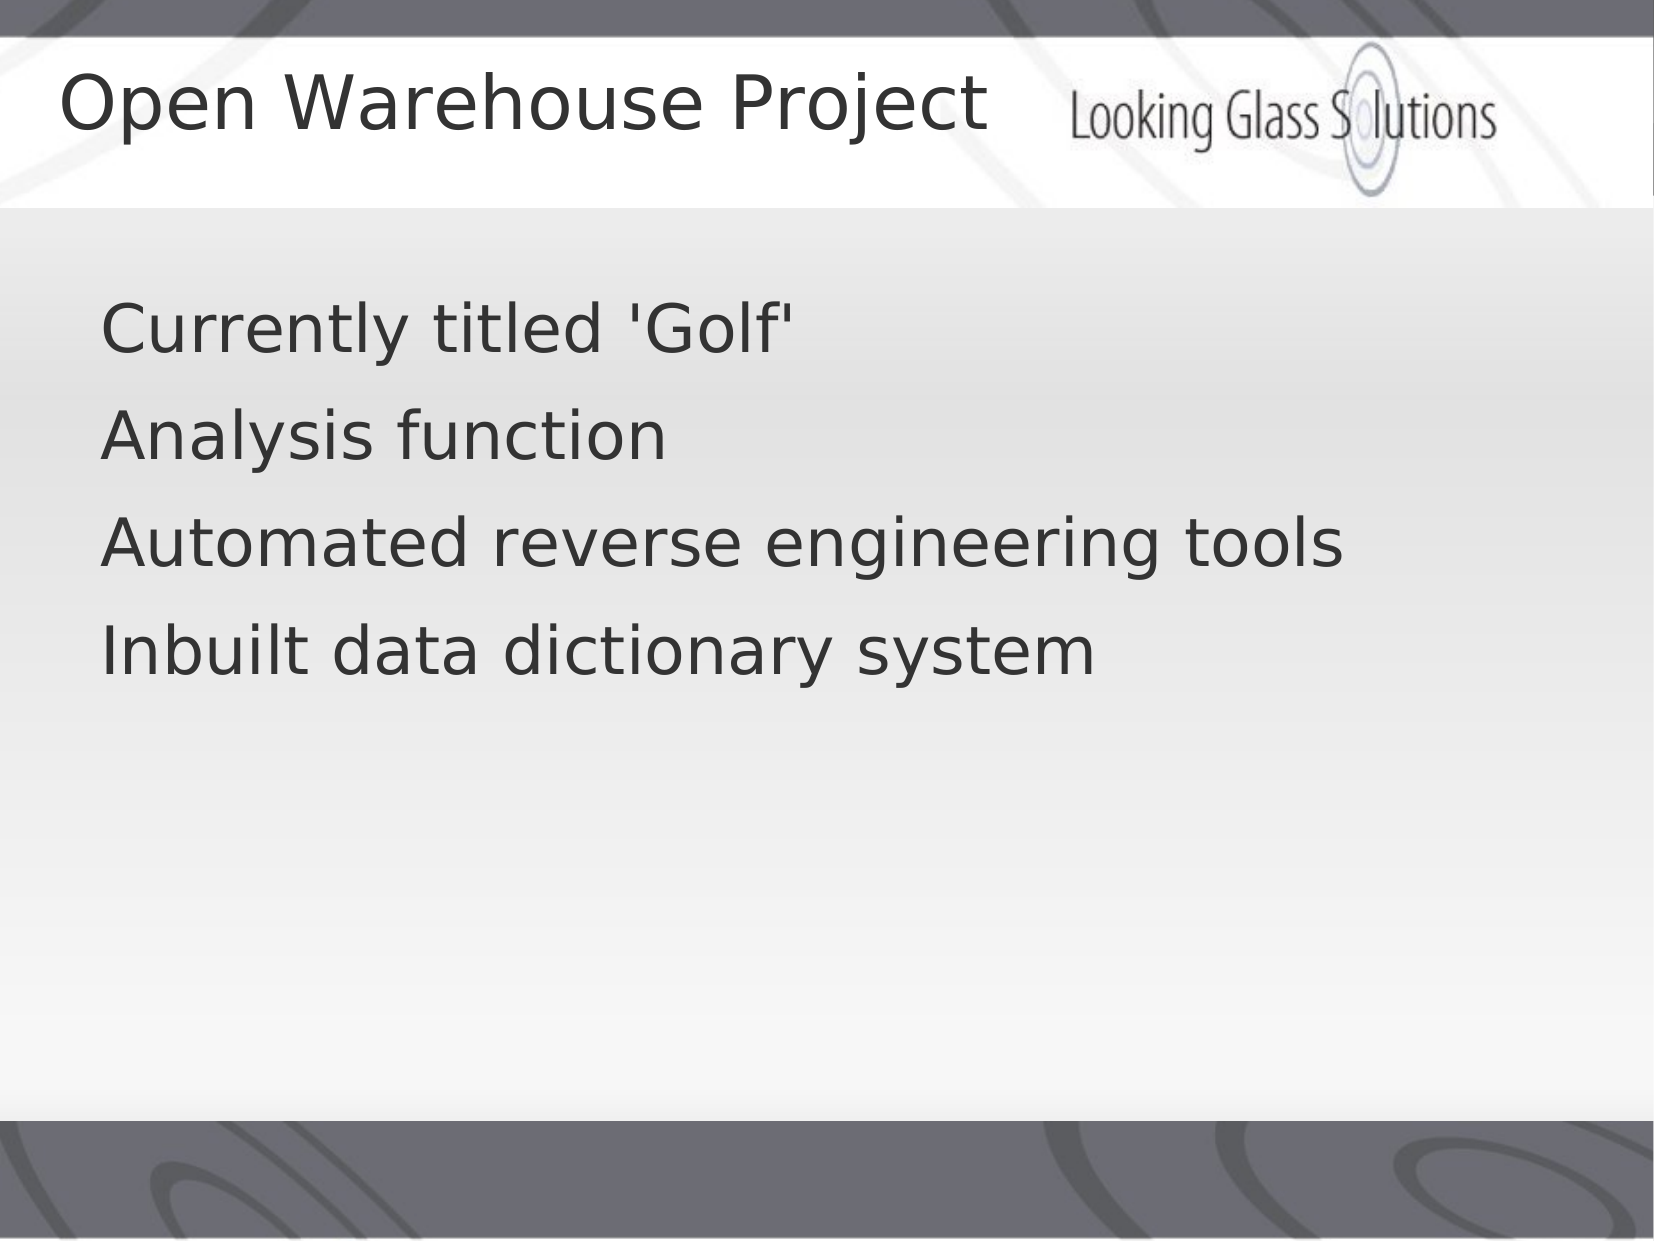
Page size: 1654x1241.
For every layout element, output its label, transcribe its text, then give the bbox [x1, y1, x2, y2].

picture [0, 0, 1654, 1241]
title Open Warehouse Project [59, 29, 1270, 178]
list Currently titled 'Golf' Analysis function Automated reverse engineering tools Inbuilt data dictionary system [82, 290, 1571, 1109]
